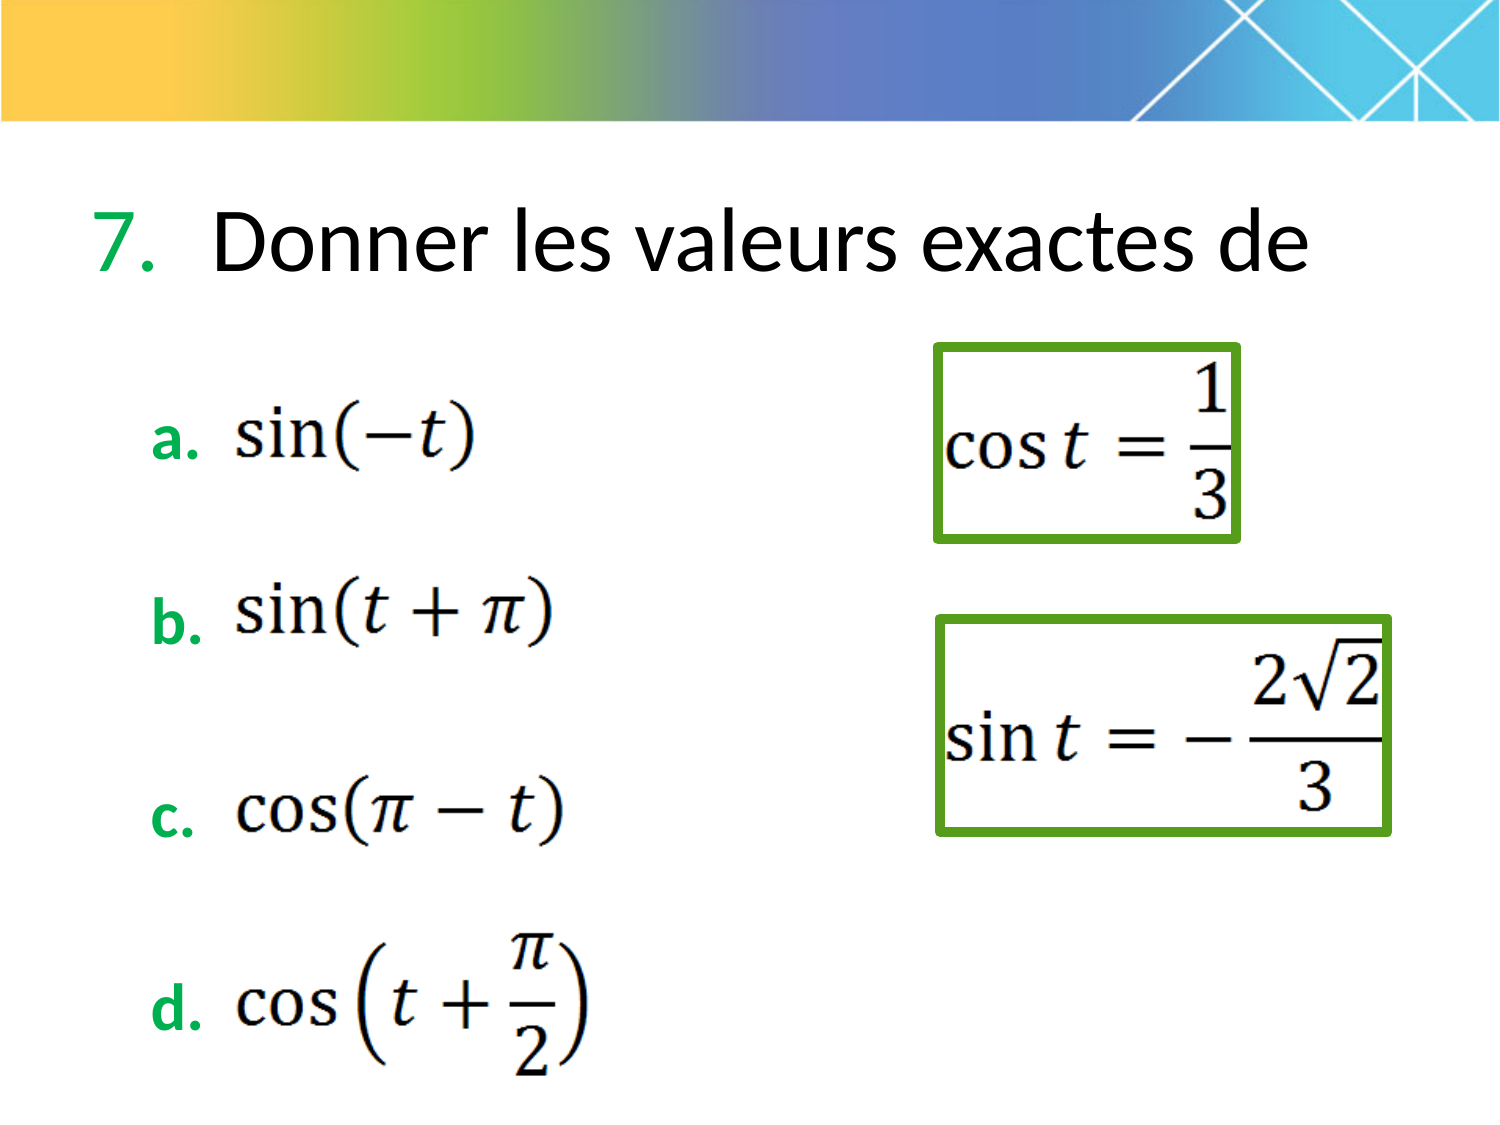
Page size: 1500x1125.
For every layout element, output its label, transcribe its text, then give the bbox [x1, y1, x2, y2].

title Donner les valeurs exactes de [75, 164, 1426, 305]
picture [234, 761, 569, 864]
text_box a. b. c. d. [135, 385, 821, 1052]
picture [234, 562, 558, 665]
picture [0, 0, 1500, 123]
picture [234, 386, 480, 489]
picture [234, 924, 593, 1090]
picture [943, 351, 1231, 535]
picture [944, 623, 1383, 827]
